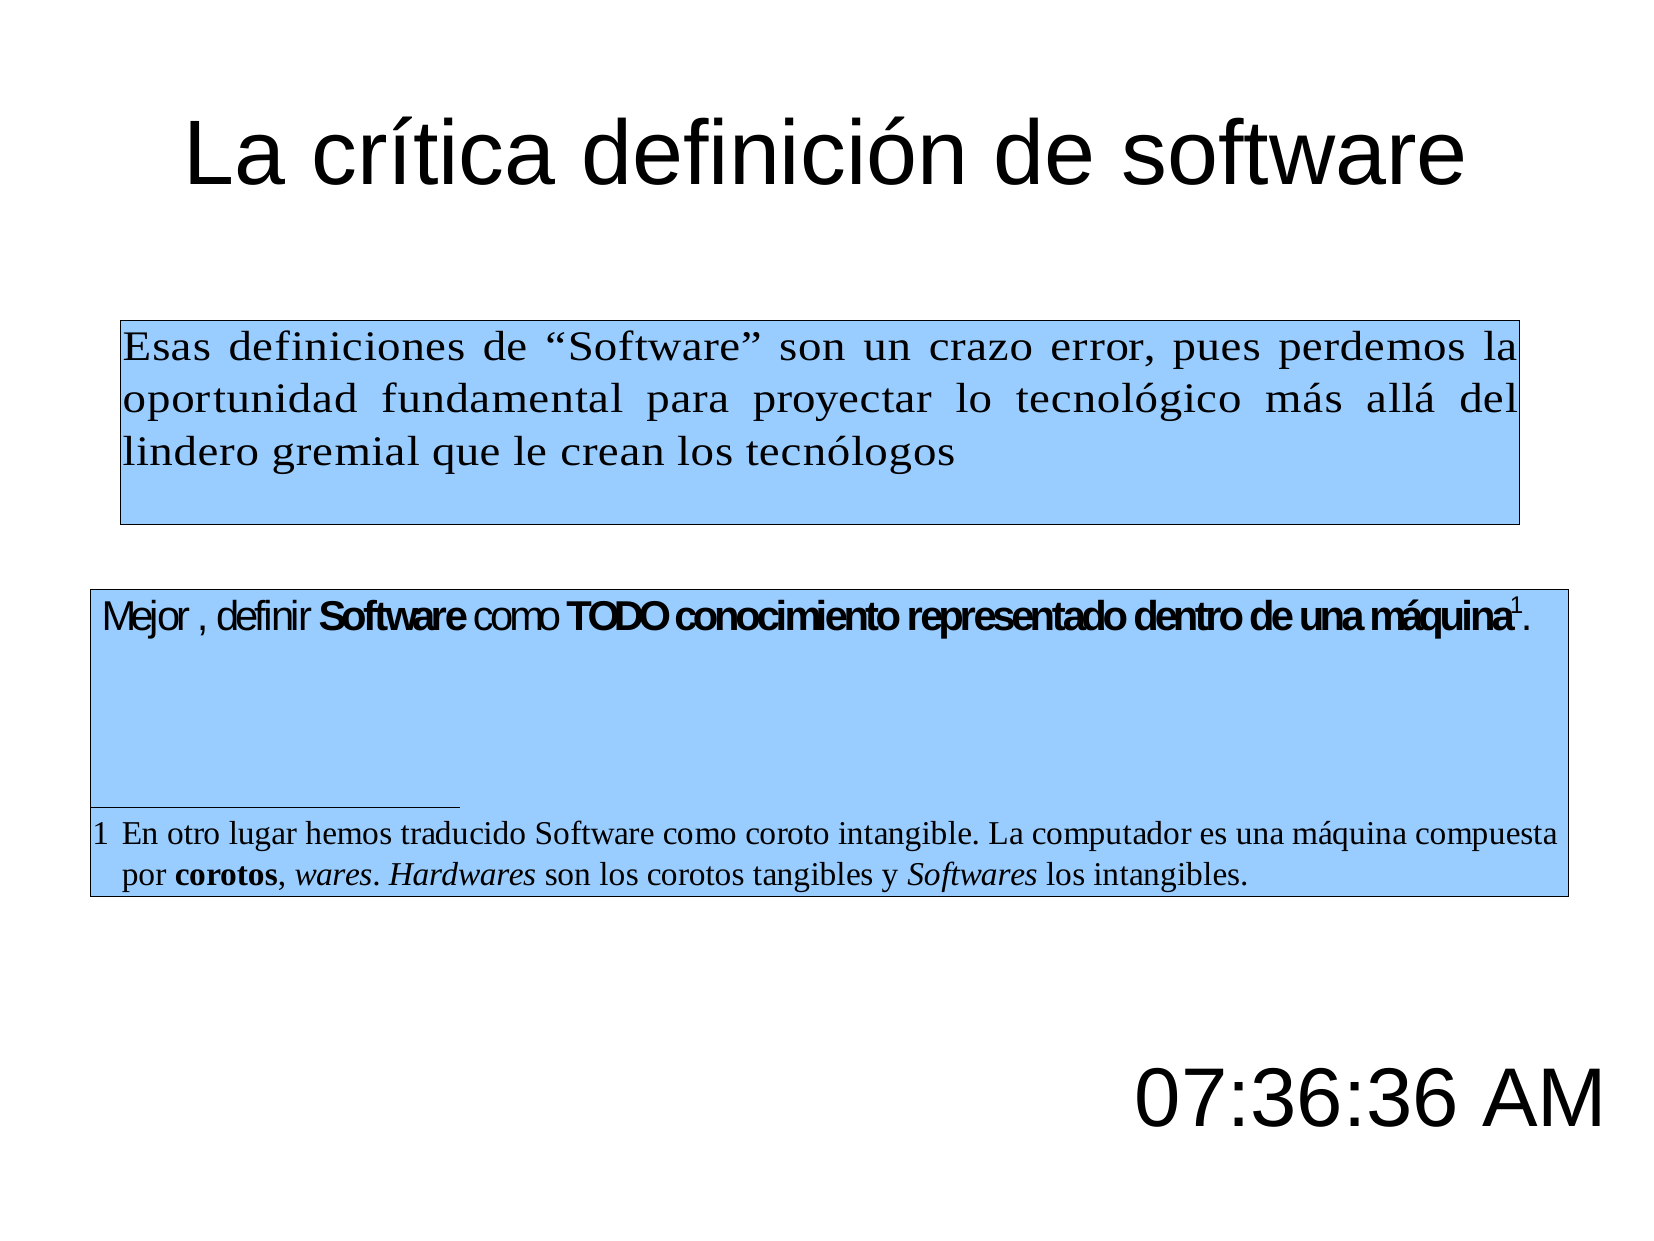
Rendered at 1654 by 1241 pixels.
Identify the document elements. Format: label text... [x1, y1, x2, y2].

chart [90, 589, 1569, 897]
text_box [82, 290, 1571, 1109]
text_box 08:12:45 AM [1162, 1044, 1580, 1163]
title La crítica definición de software [82, 49, 1571, 257]
chart [120, 320, 1520, 525]
